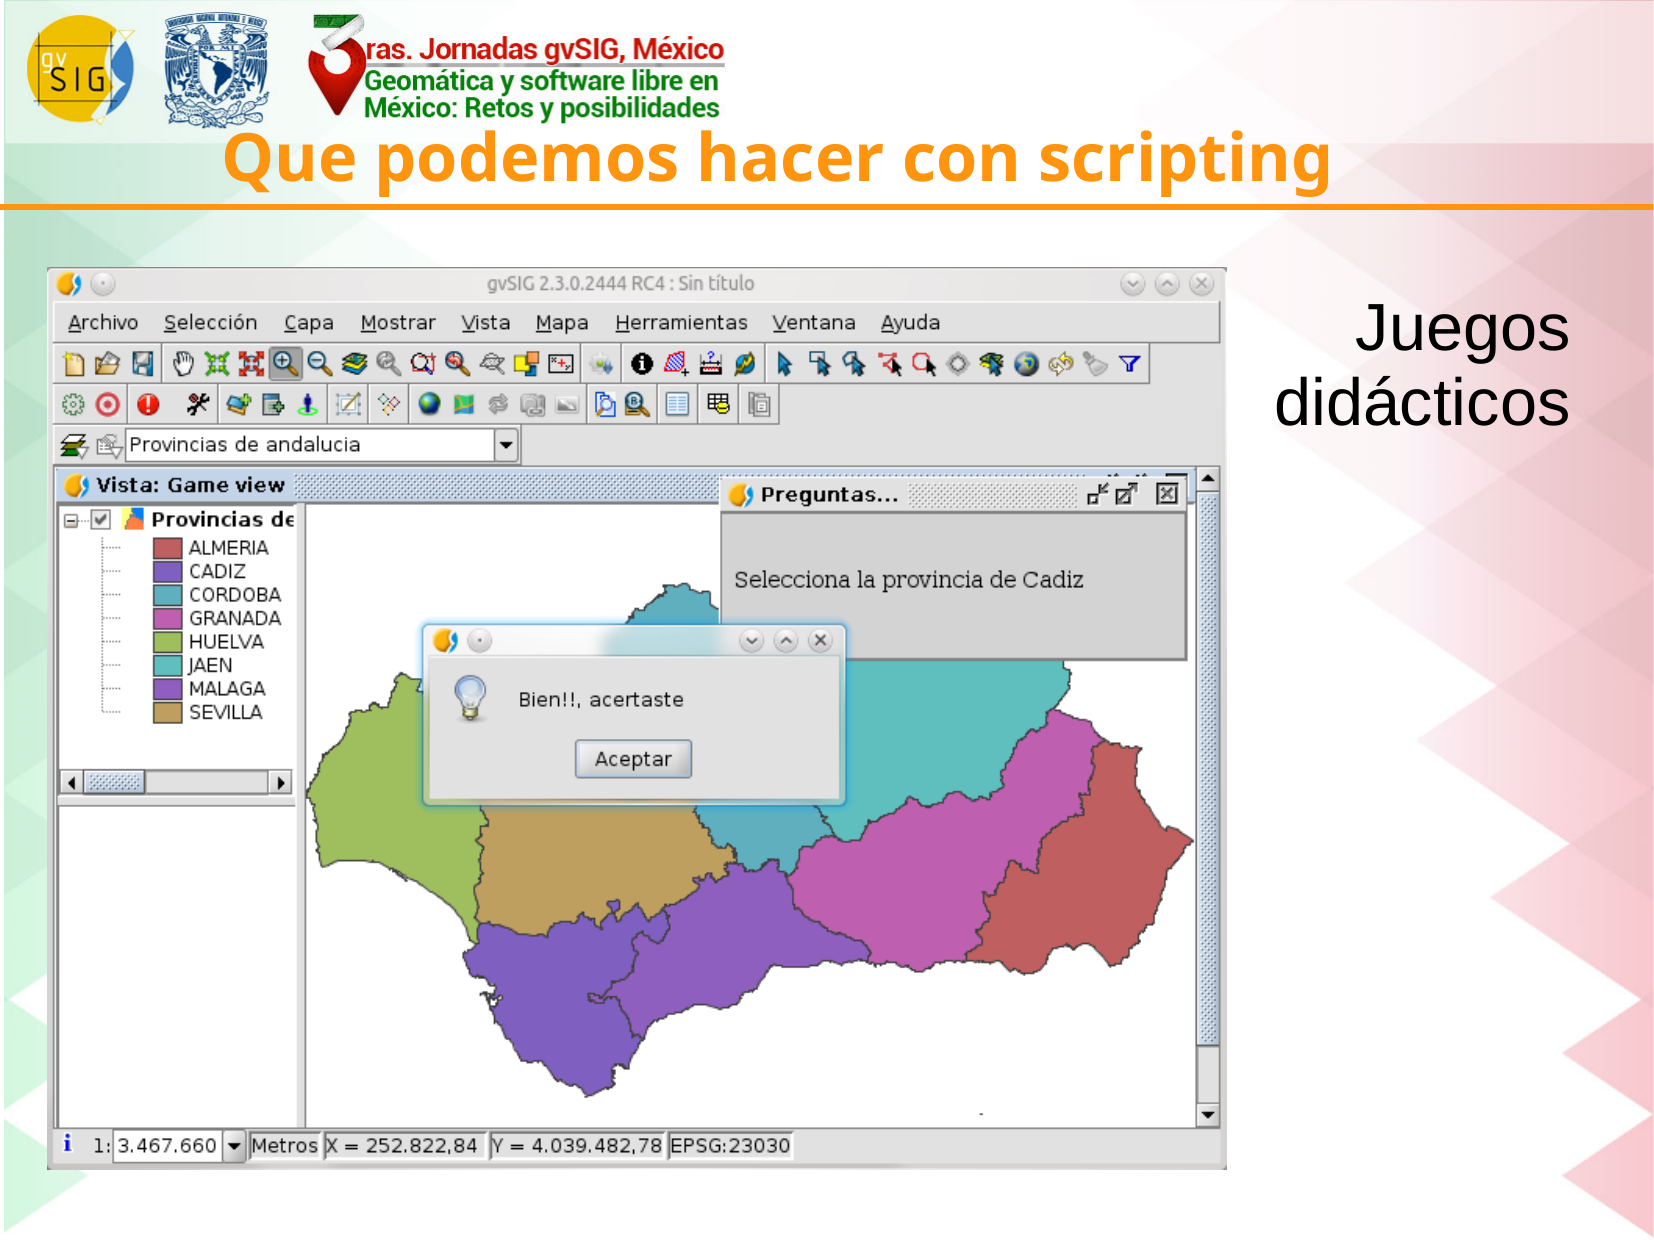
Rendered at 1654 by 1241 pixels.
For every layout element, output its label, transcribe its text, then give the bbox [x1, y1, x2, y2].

subtitle Juegos didácticos [1227, 290, 1571, 1010]
title Que podemos hacer con scripting [0, 0, 1654, 207]
picture [4, 210, 1654, 1240]
